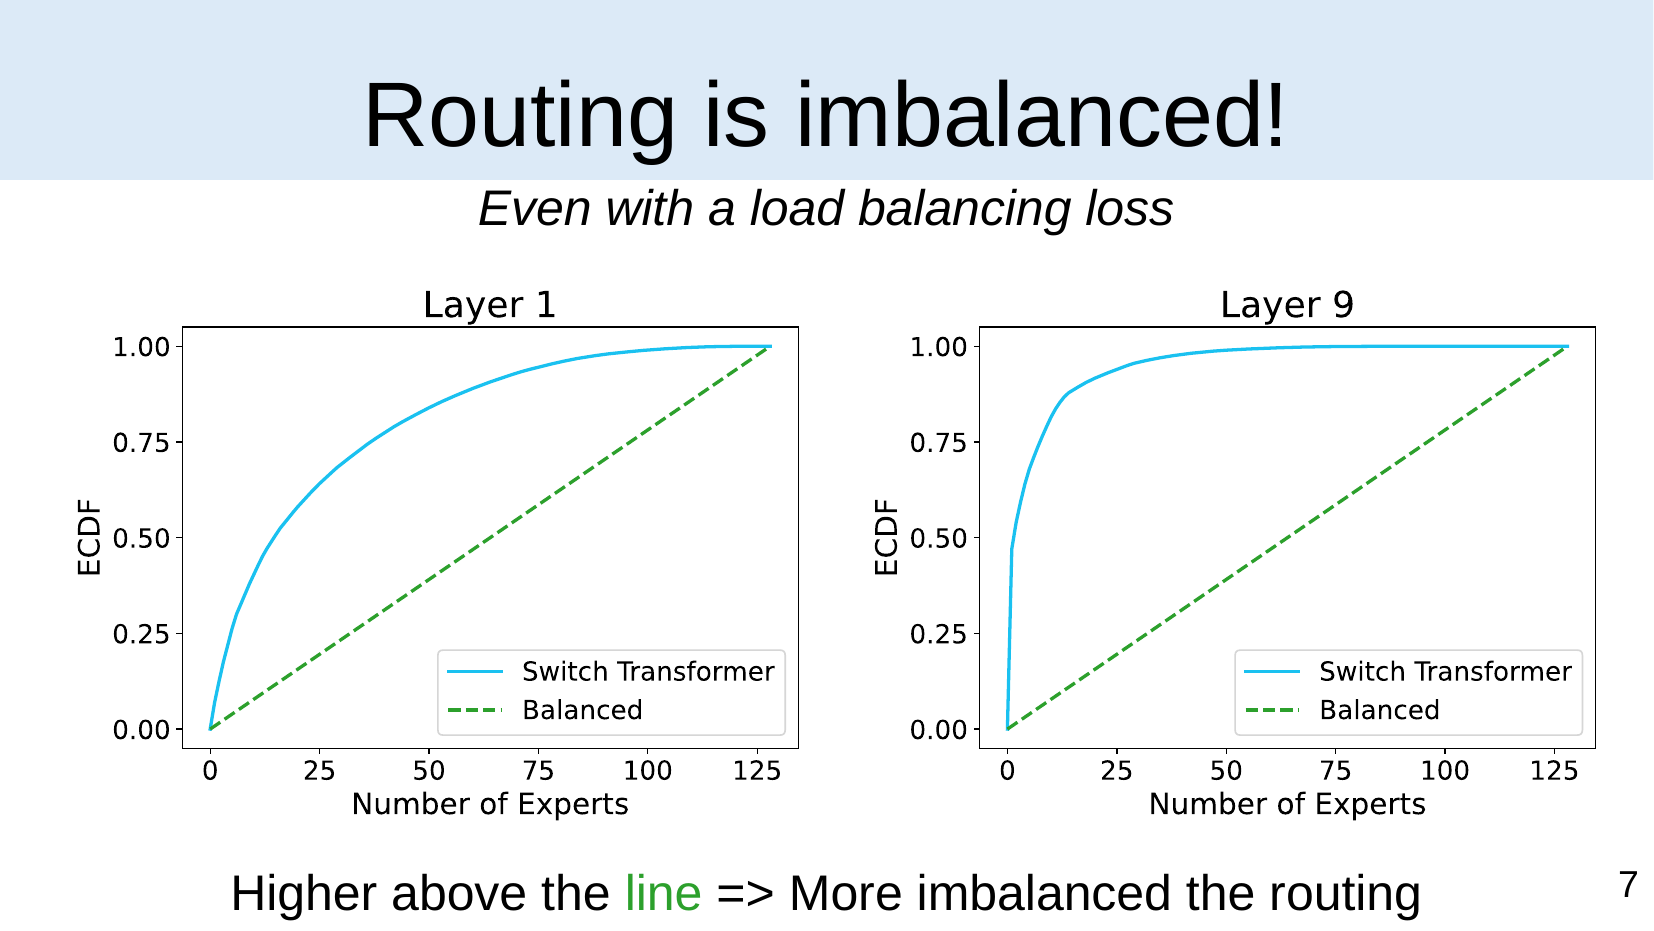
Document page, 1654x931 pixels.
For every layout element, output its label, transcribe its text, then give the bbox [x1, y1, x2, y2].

text_box <number> [1452, 856, 1654, 927]
text_box Even with a load balancing loss [463, 172, 1191, 244]
title Routing is imbalanced! [82, 37, 1571, 193]
text_box Higher above the line => More imbalanced the routing [215, 857, 1438, 929]
picture [59, 271, 817, 841]
text_box [0, 0, 1654, 180]
picture [856, 271, 1614, 841]
